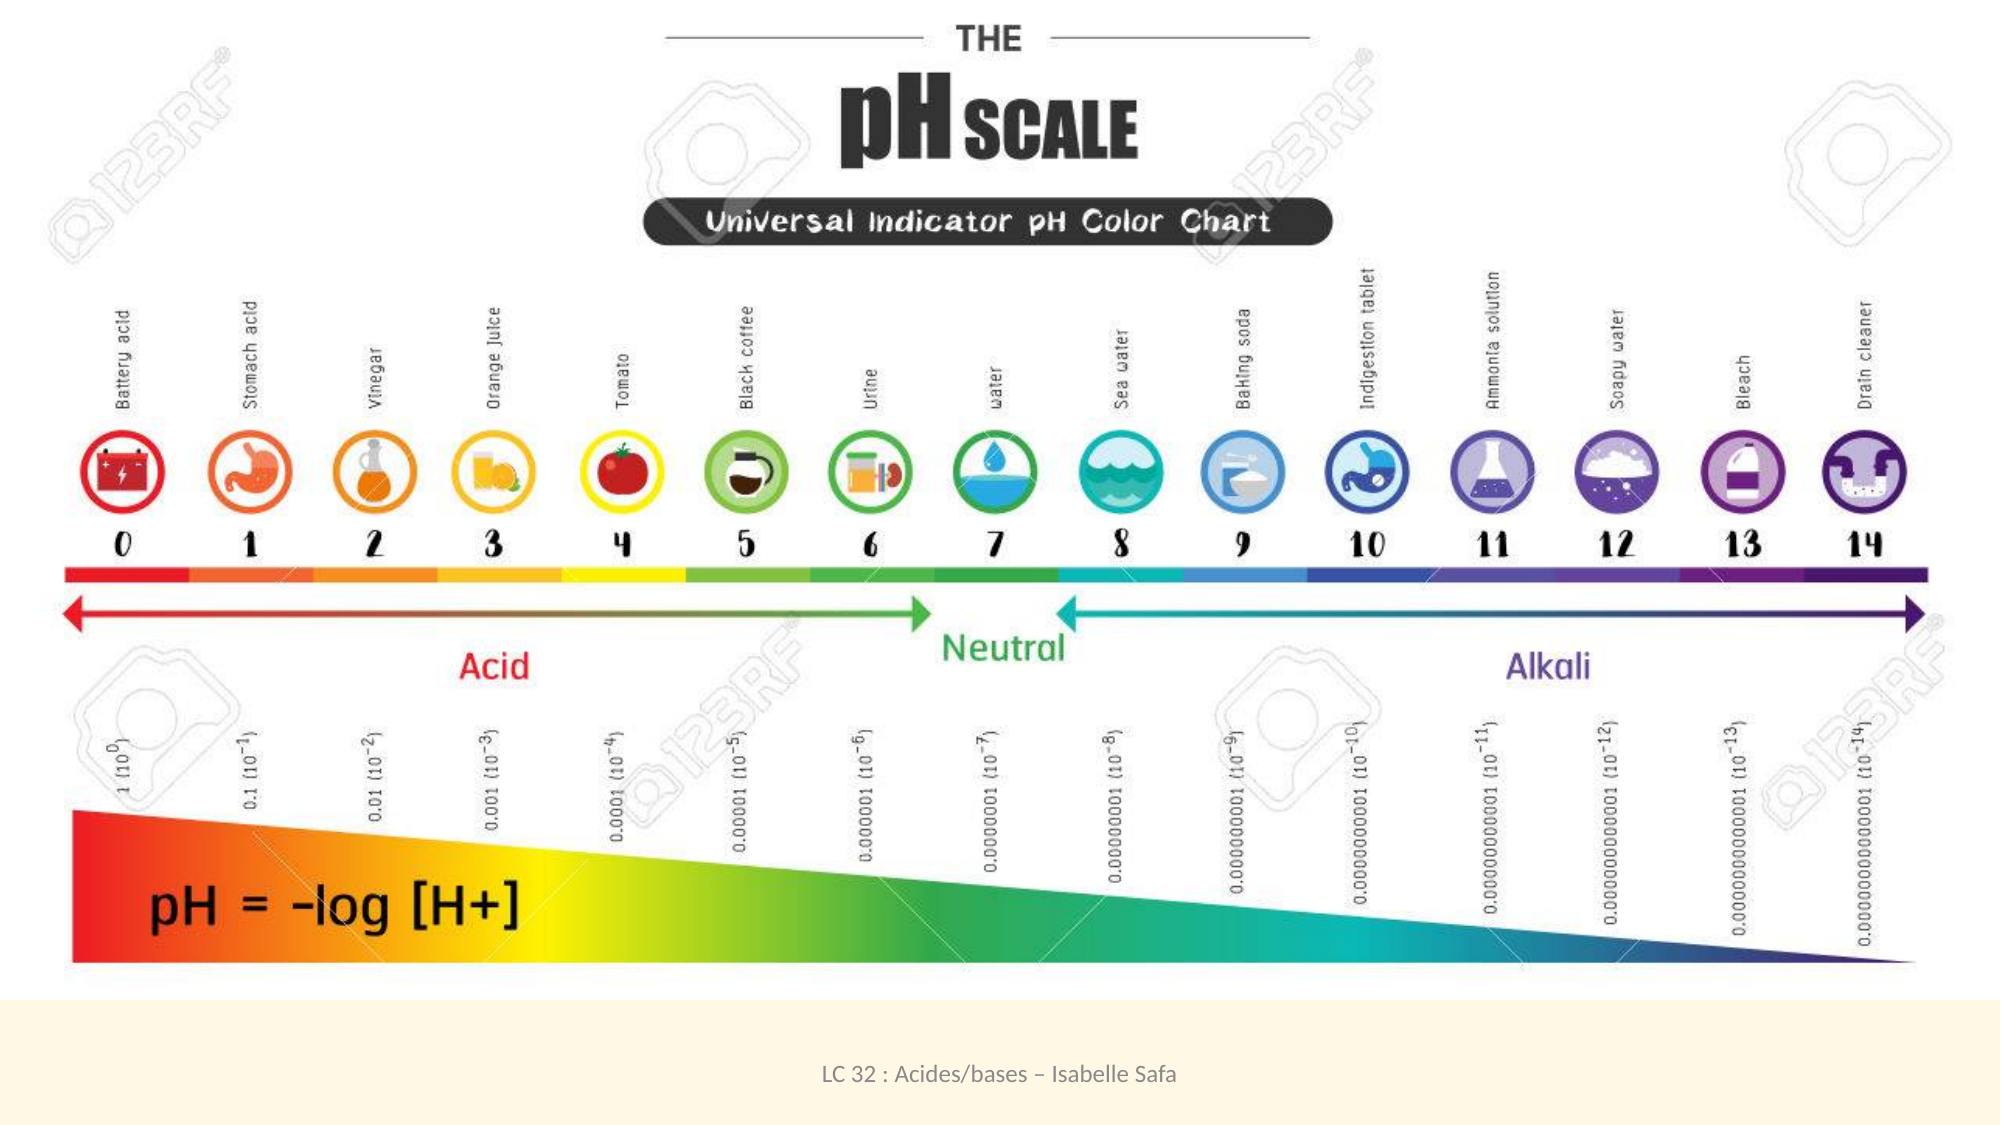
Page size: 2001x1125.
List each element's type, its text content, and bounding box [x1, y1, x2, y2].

text_box LC 32 : Acides/bases – Isabelle Safa [662, 1042, 1338, 1103]
picture [0, 0, 2000, 1000]
